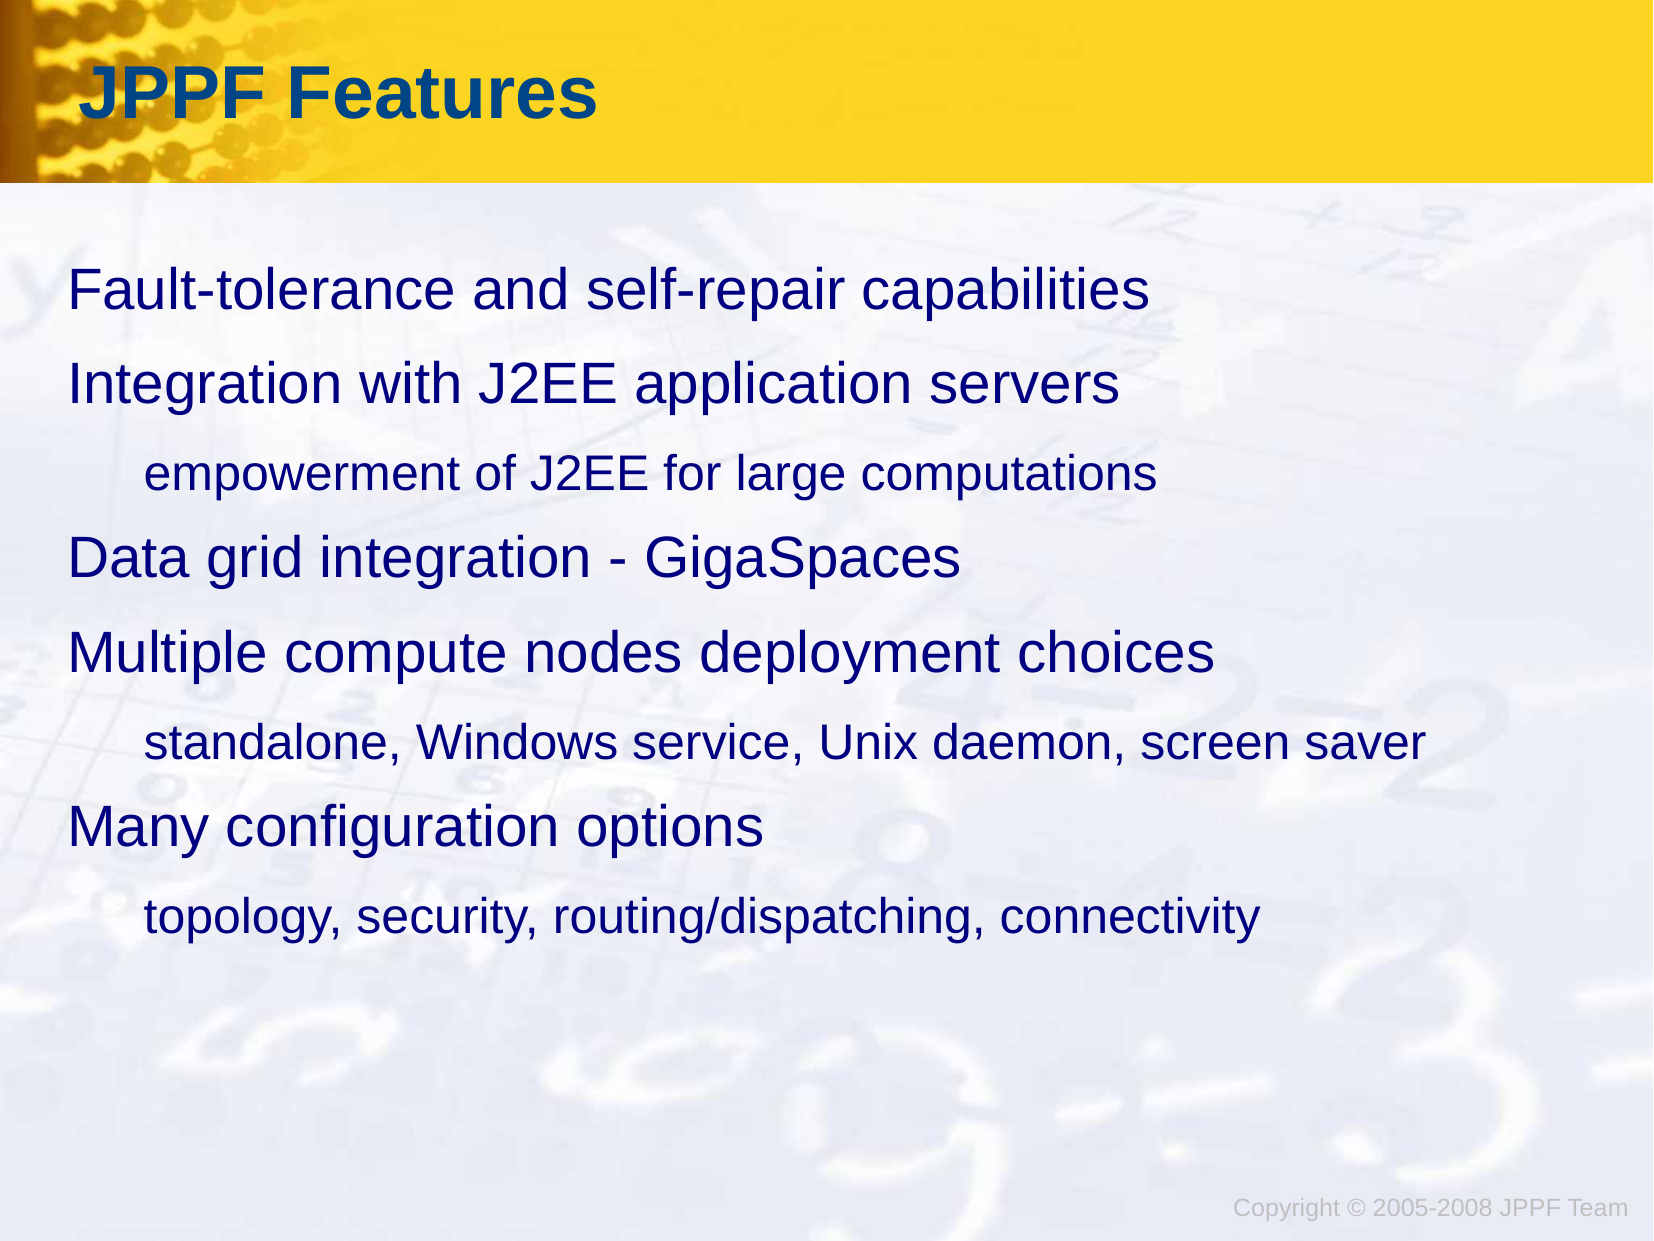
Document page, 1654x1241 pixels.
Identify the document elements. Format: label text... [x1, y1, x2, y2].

picture [0, 0, 1654, 1241]
list Fault-tolerance and self-repair capabilities Integration with J2EE application servers empowerment of J2EE for large computations Data grid integration - GigaSpaces Multiple compute nodes deployment choices standalone, Windows service, Unix daemon, screen saver Many configuration options topology, security, routing/dispatching, connectivity [49, 256, 1537, 943]
title JPPF Features [78, 17, 1567, 168]
